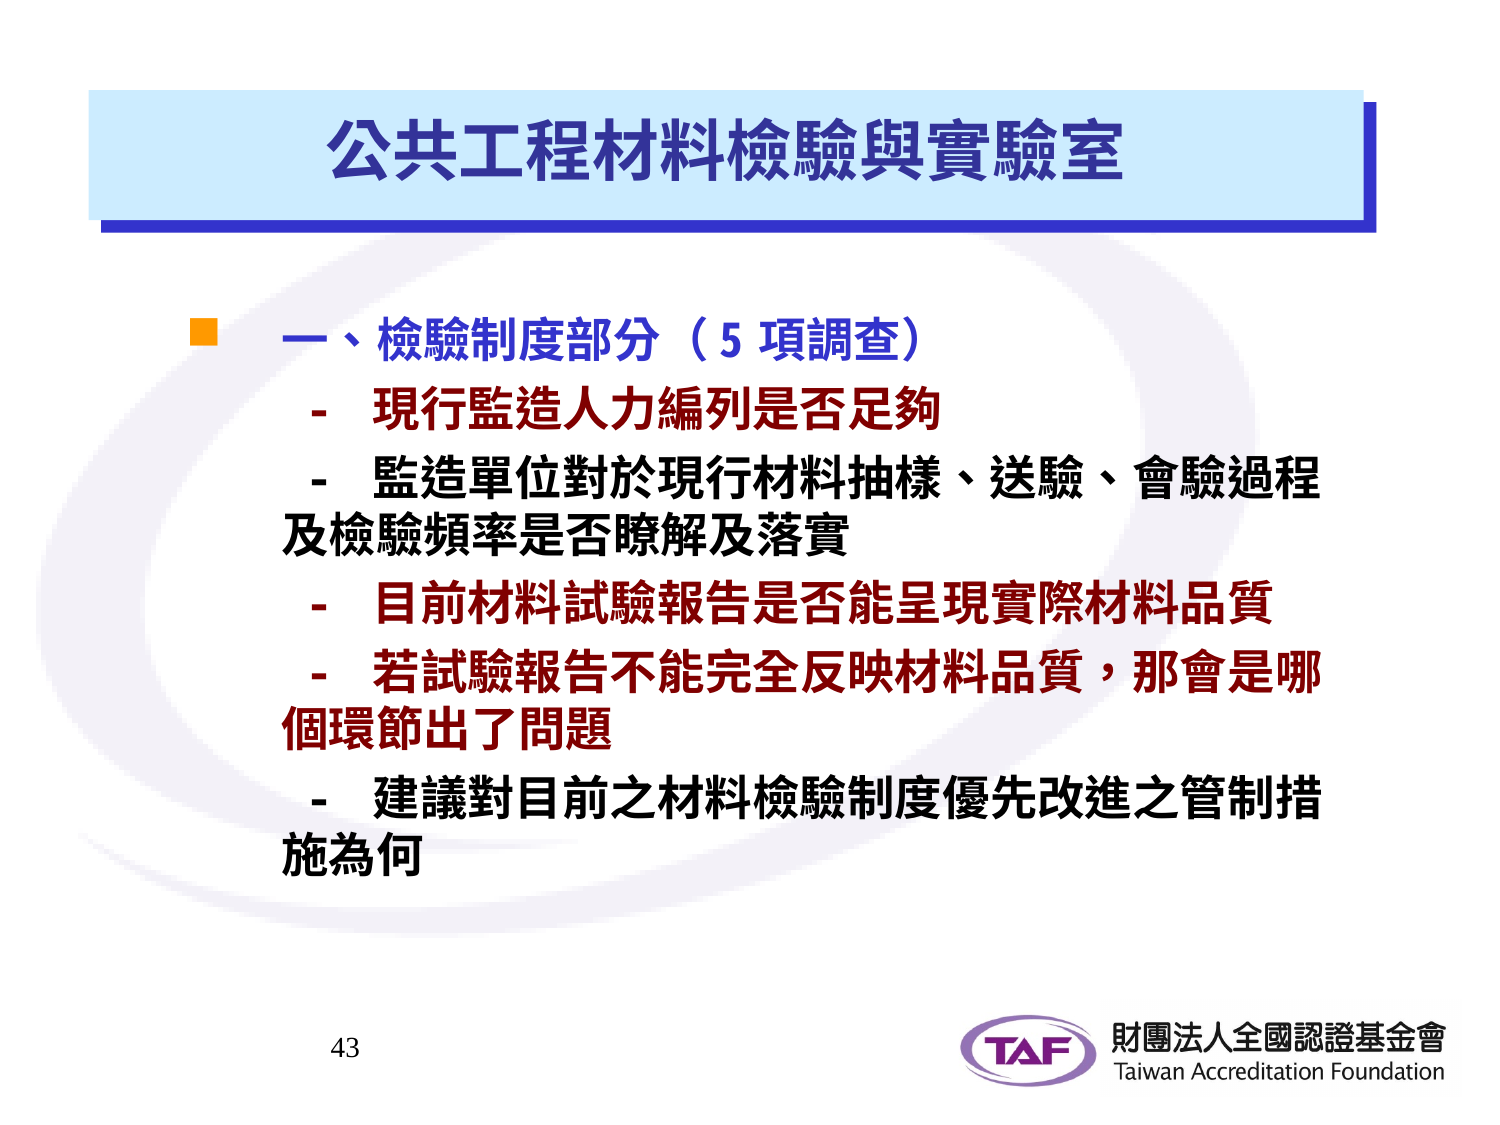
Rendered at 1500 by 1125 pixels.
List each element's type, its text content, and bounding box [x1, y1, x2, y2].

text_box <編號> [199, 1021, 376, 1125]
text_box 公共工程材料檢驗與實驗室 [88, 90, 1364, 221]
picture [937, 999, 1462, 1097]
list 一、檢驗制度部分（5項調查） - 現行監造人力編列是否足夠 - 監造單位對於現行材料抽樣、送驗、會驗過程及檢驗頻率是否瞭解及落實 - 目前材料試驗報告是否能呈現實際材料品質 - 若試驗報告不能完全反映材料品質，那會是哪個環節出了問題 - 建議對目前之材料檢驗制度優先改進之管制措施為何 [171, 302, 1352, 896]
